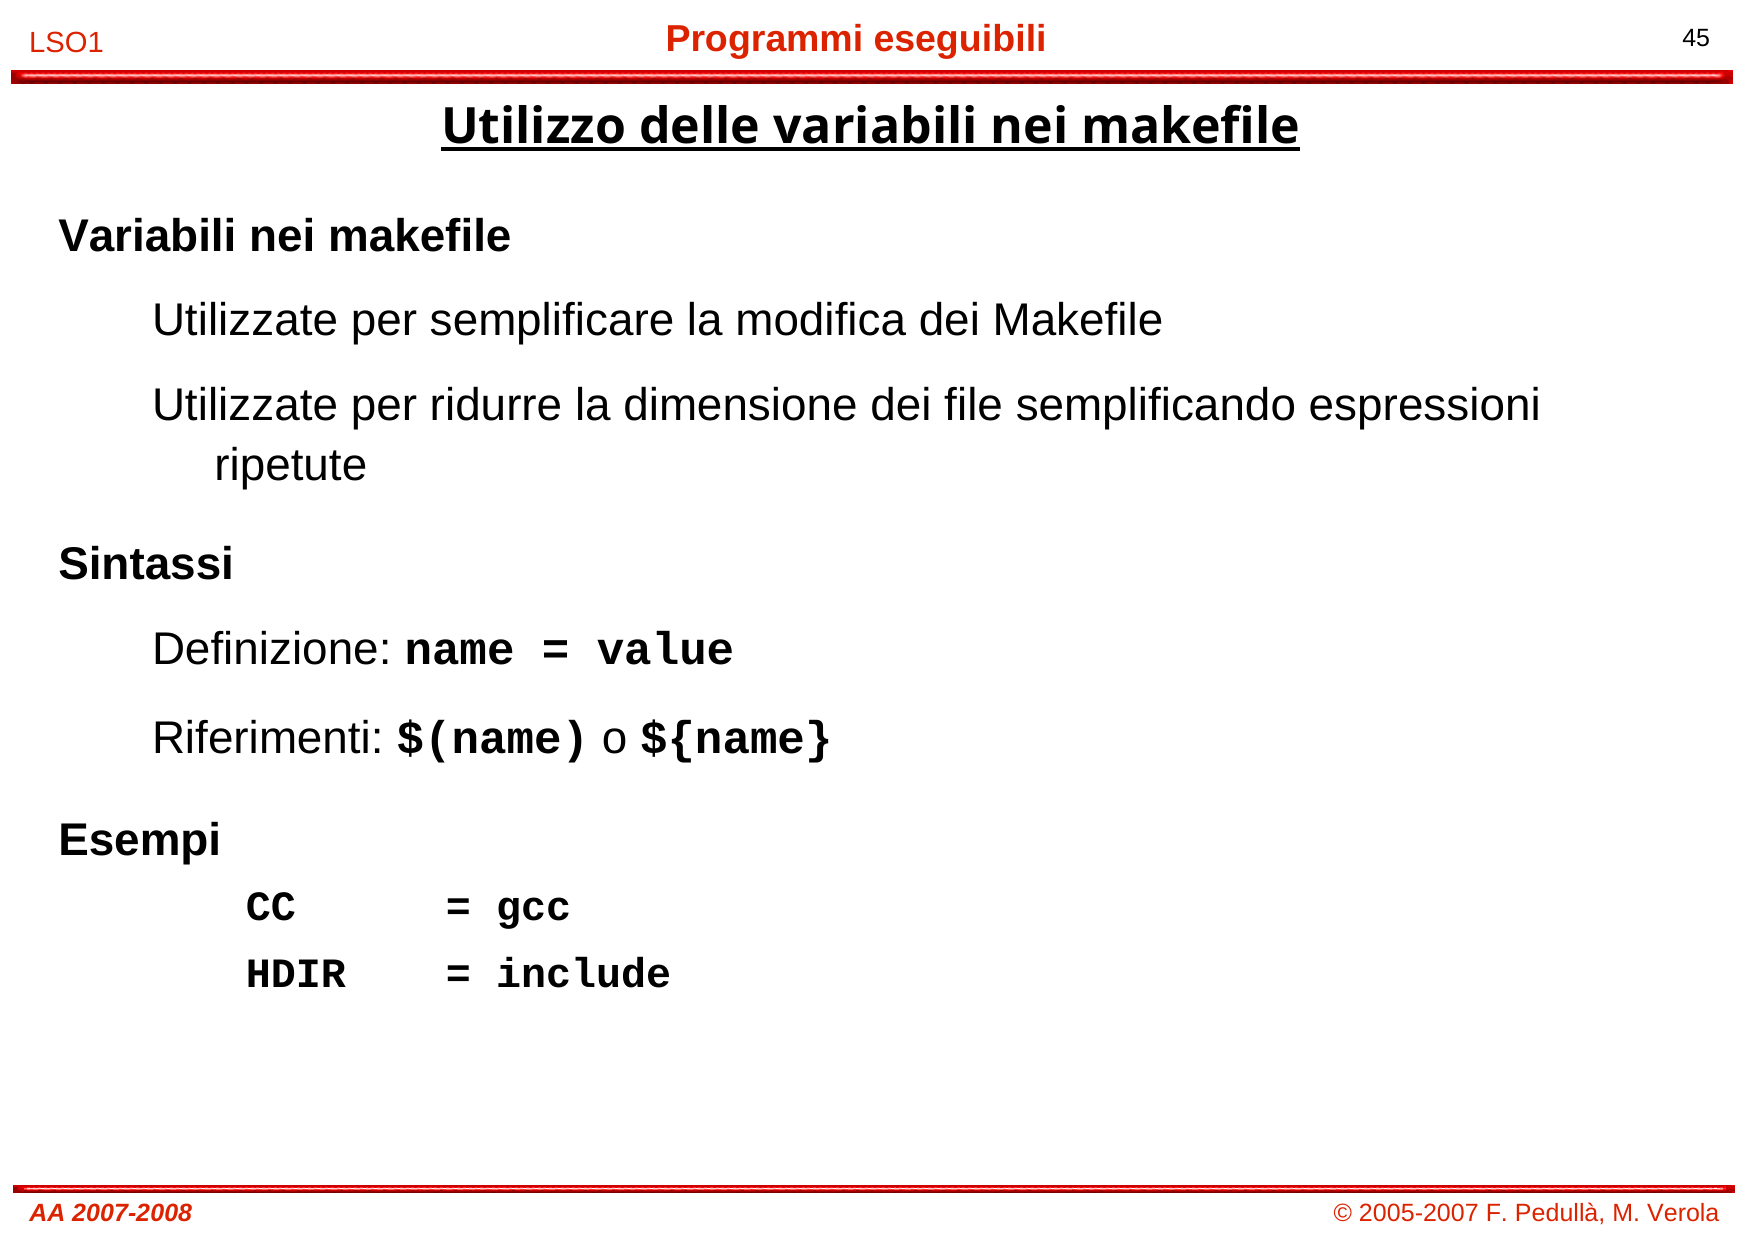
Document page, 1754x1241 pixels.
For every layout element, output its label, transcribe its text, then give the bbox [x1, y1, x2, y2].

title Utilizzo delle variabili nei makefile [378, 70, 1364, 182]
picture [11, 70, 378, 84]
picture [13, 1185, 1735, 1193]
picture [1364, 70, 1733, 84]
list Variabili nei makefile Utilizzate per semplificare la modifica dei Makefile Utilizzate per ridurre la dimensione dei file semplificando espressioni ripetute Sintassi Definizione: name = value Riferimenti: $(name) o ${name} Esempi CC = gcc HDIR = include [58, 206, 1696, 1035]
